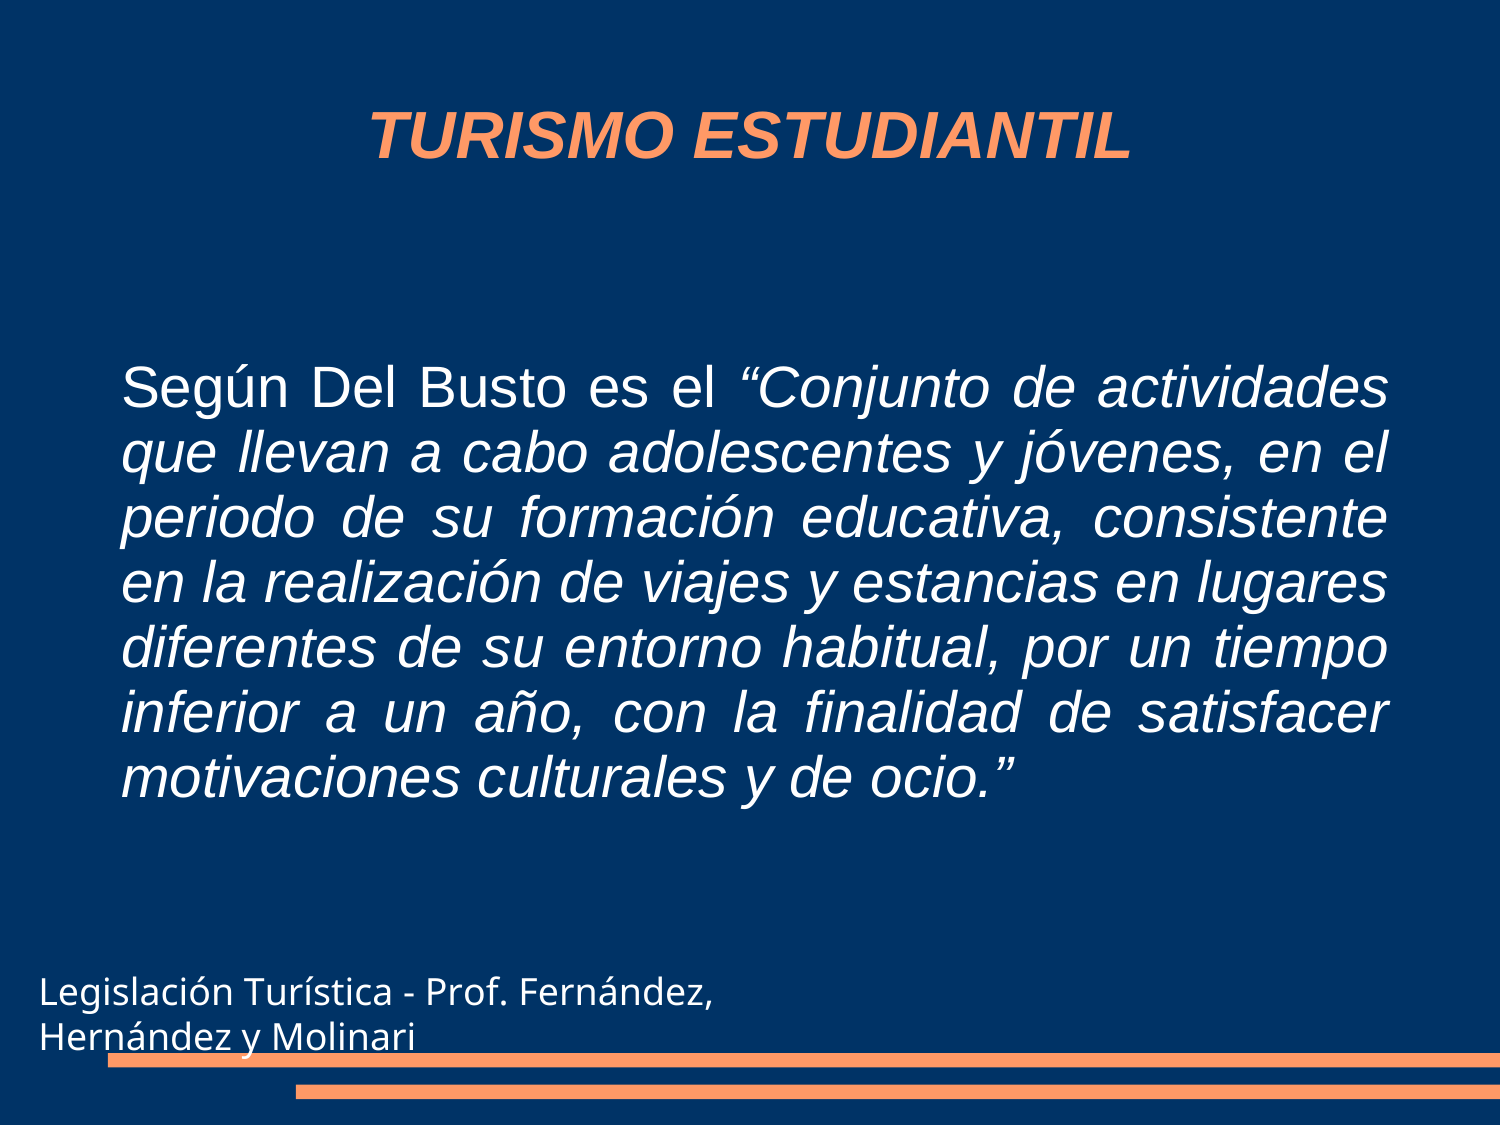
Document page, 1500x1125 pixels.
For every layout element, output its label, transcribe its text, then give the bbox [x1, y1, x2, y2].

footer Legislación Turística - Prof. Fernández, Hernández y Molinari [23, 960, 974, 1021]
title TURISMO ESTUDIANTIL [110, 23, 1392, 249]
text_box Según Del Busto es el “Conjunto de actividades que llevan a cabo adolescentes y jóvenes, en el periodo de su formación educativa, consistente en la realización de viajes y estancias en lugares diferentes de su entorno habitual, por un tiempo inferior a un año, con la finalidad de satisfacer motivaciones culturales y de ocio.” [106, 347, 1406, 953]
list [110, 292, 1416, 945]
